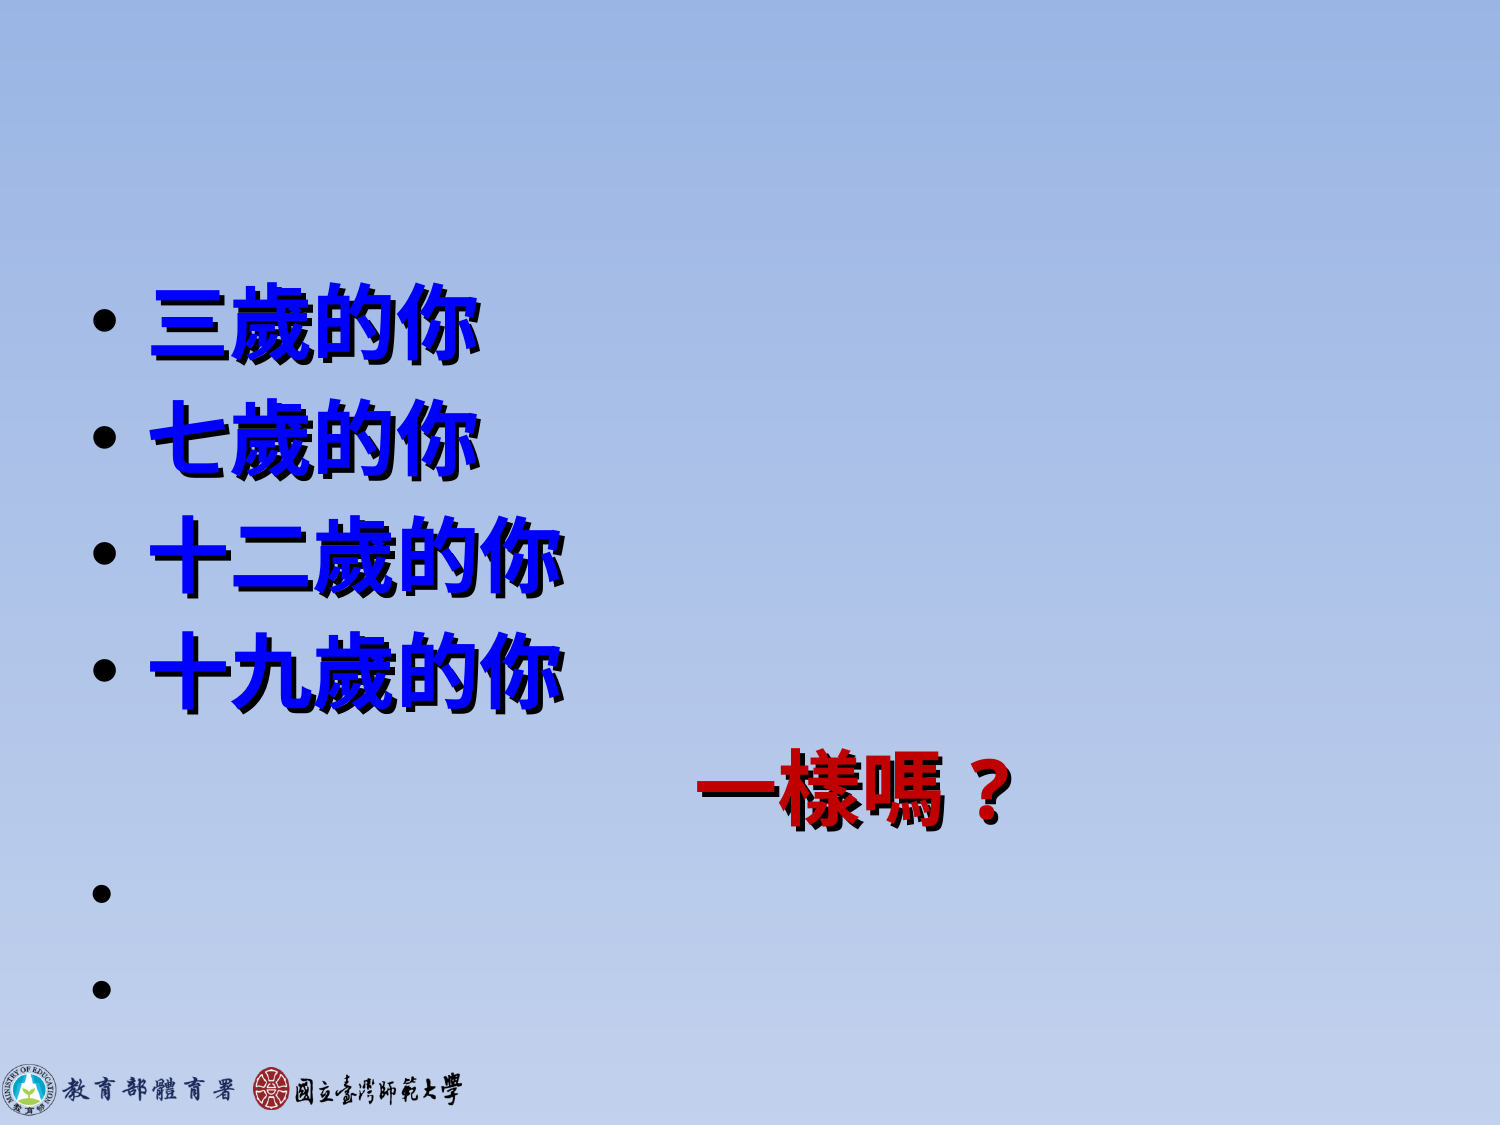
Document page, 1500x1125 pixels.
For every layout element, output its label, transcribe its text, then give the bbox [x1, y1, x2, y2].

list 三歲的你 七歲的你 十二歲的你 十九歲的你 一樣嗎? [75, 262, 1426, 1005]
